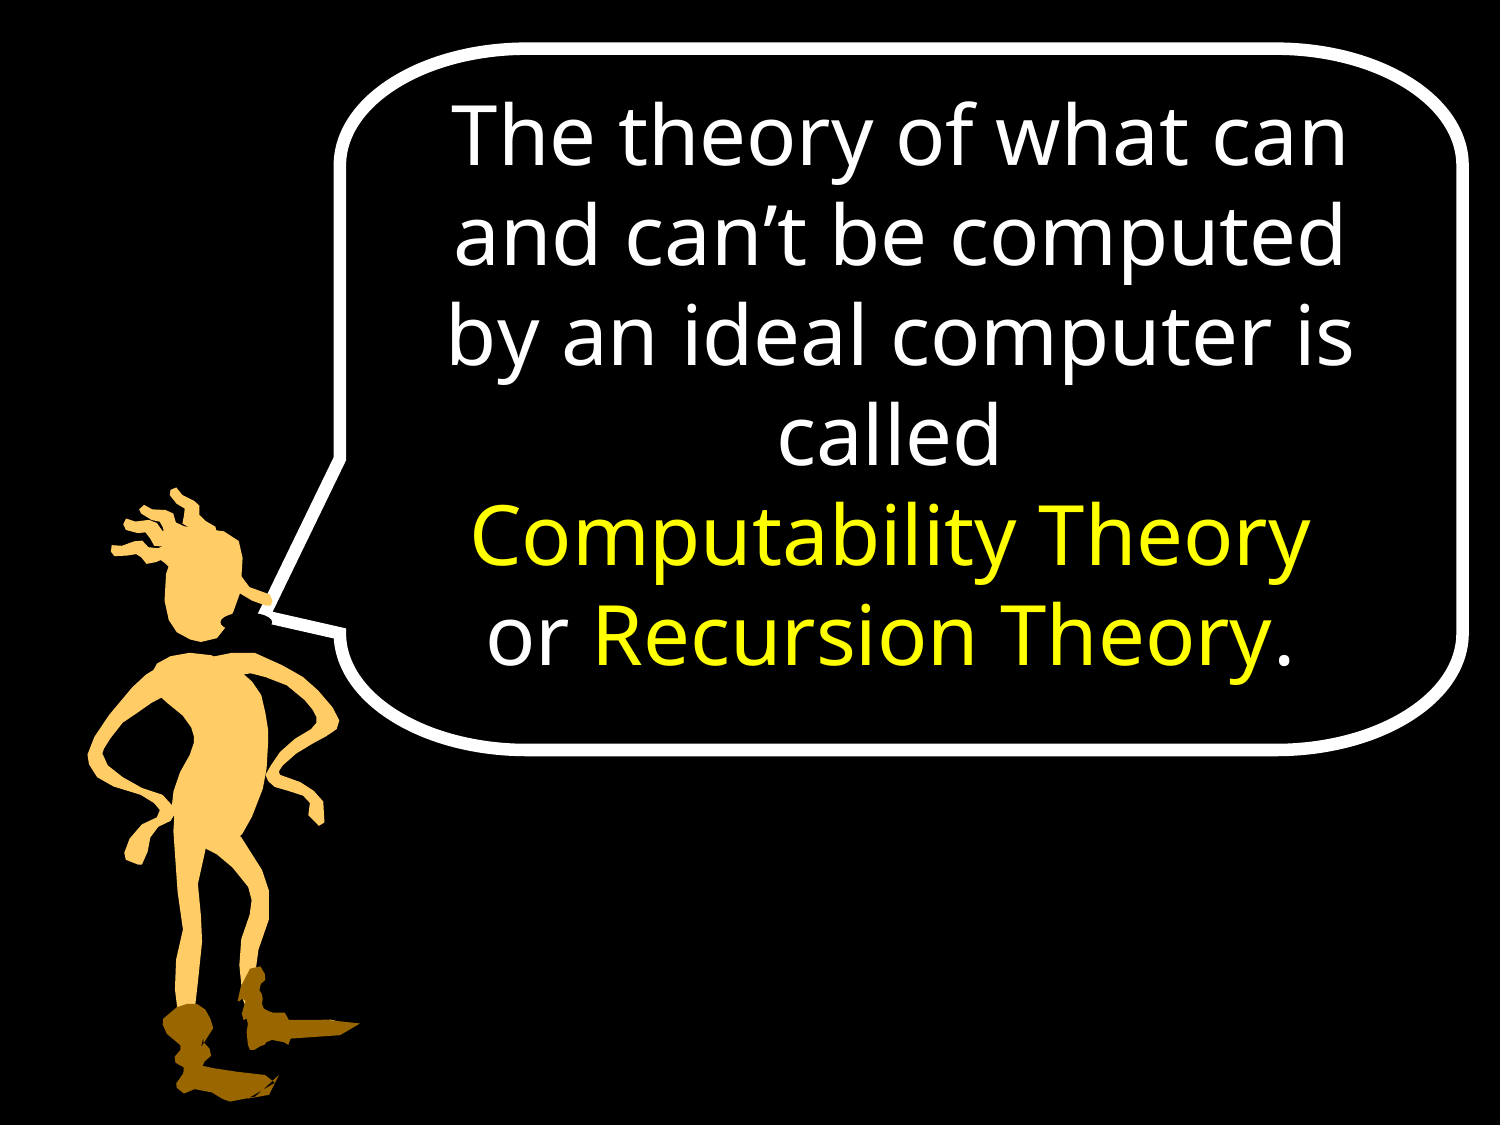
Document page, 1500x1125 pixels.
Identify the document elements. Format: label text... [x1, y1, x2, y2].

text_box The theory of what can and can’t be computed by an ideal computer is called Computability Theory or Recursion Theory. [264, 48, 1463, 751]
text_box [110, 487, 273, 642]
text_box [87, 652, 360, 1102]
